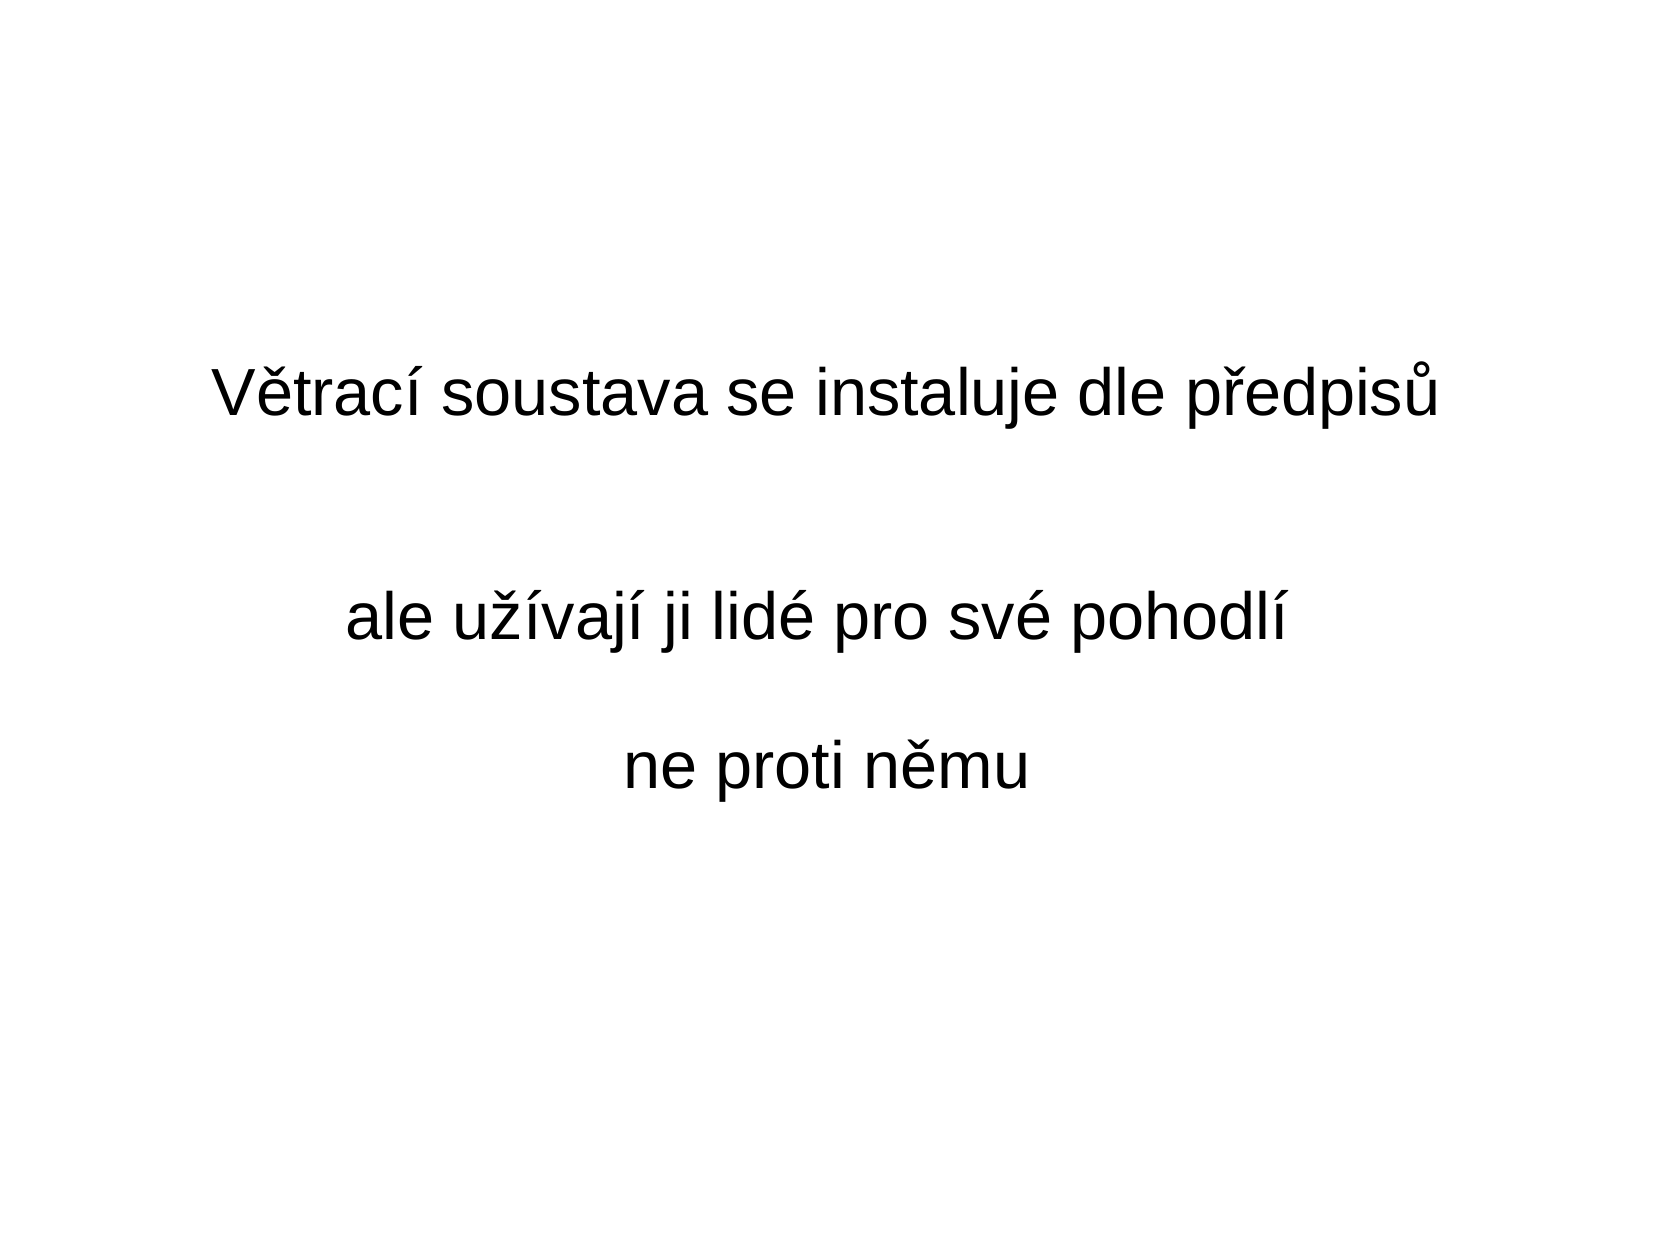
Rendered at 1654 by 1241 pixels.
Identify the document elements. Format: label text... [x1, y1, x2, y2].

subtitle Větrací soustava se instaluje dle předpisů ale užívají ji lidé pro své pohodlí ne proti němu [82, 56, 1571, 1102]
